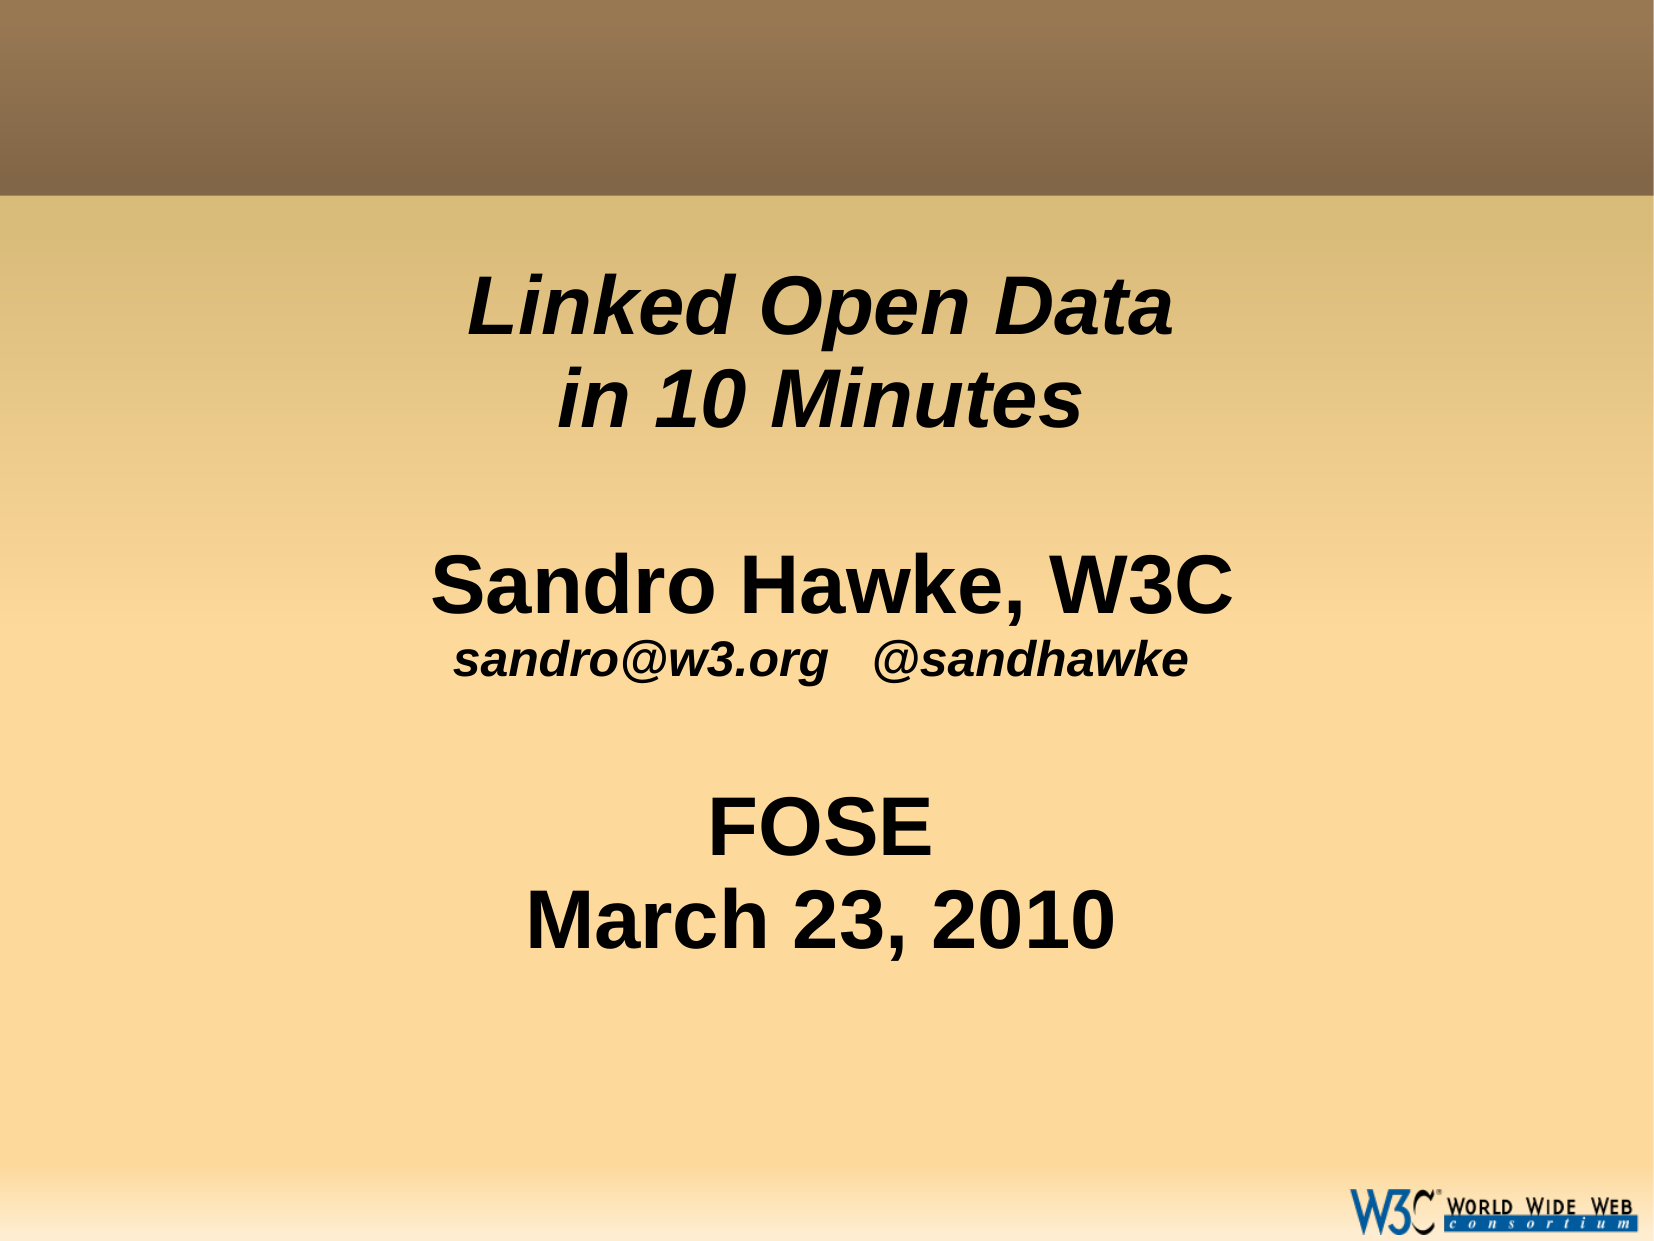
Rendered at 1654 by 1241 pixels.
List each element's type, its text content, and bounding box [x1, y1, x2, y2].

title Linked Open Data in 10 Minutes Sandro Hawke, W3C sandro@w3.org @sandhawke FOSE March 23, 2010 [88, 166, 1554, 1241]
picture [0, 0, 1654, 1241]
